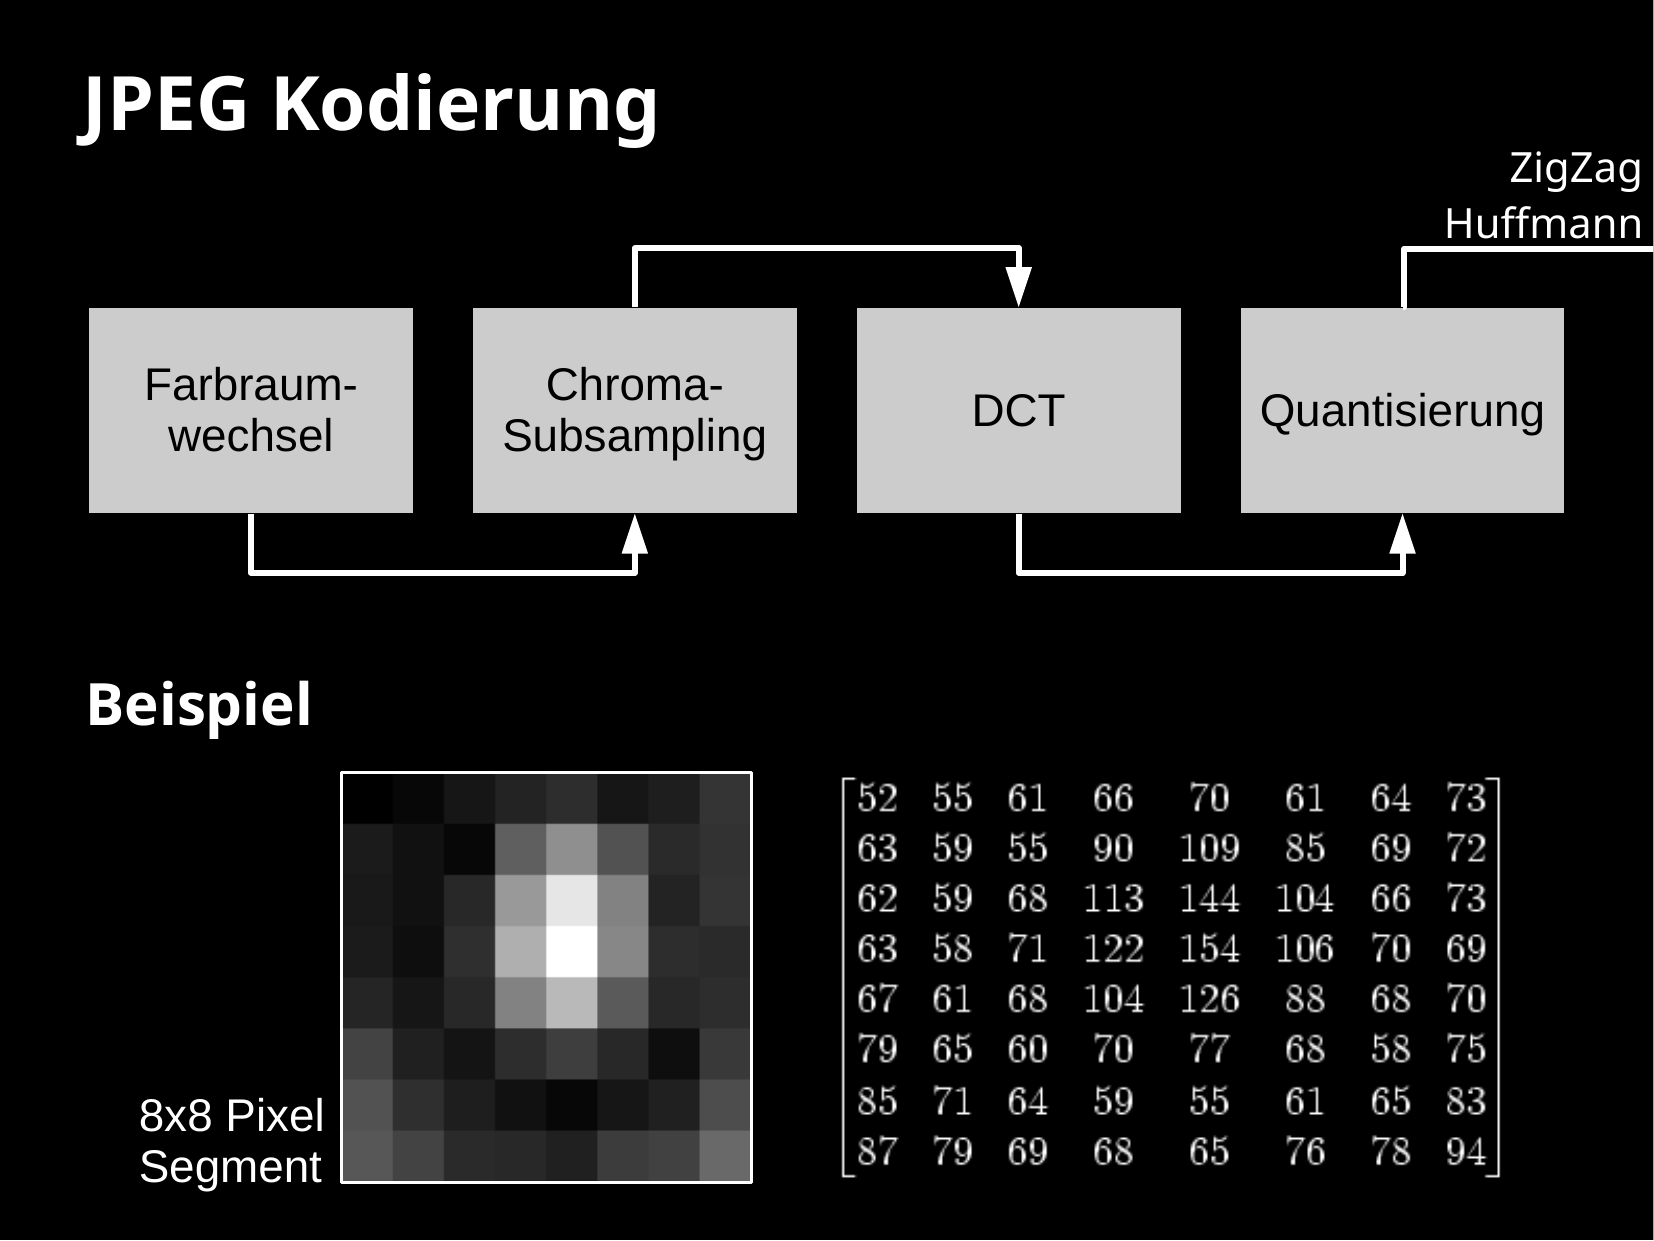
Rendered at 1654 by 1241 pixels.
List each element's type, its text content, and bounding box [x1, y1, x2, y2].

text_box 8x8 Pixel Segment [118, 1076, 346, 1205]
text_box ZigZag Huffmann [1423, 124, 1654, 252]
picture [342, 773, 751, 1182]
text_box DCT [856, 307, 1182, 514]
text_box Farbraum- wechsel [88, 307, 414, 514]
title JPEG Kodierung [82, 56, 1571, 250]
text_box Beispiel [64, 649, 364, 747]
text_box Quantisierung [1240, 307, 1565, 514]
picture [826, 774, 1519, 1182]
text_box Chroma- Subsampling [472, 307, 798, 514]
